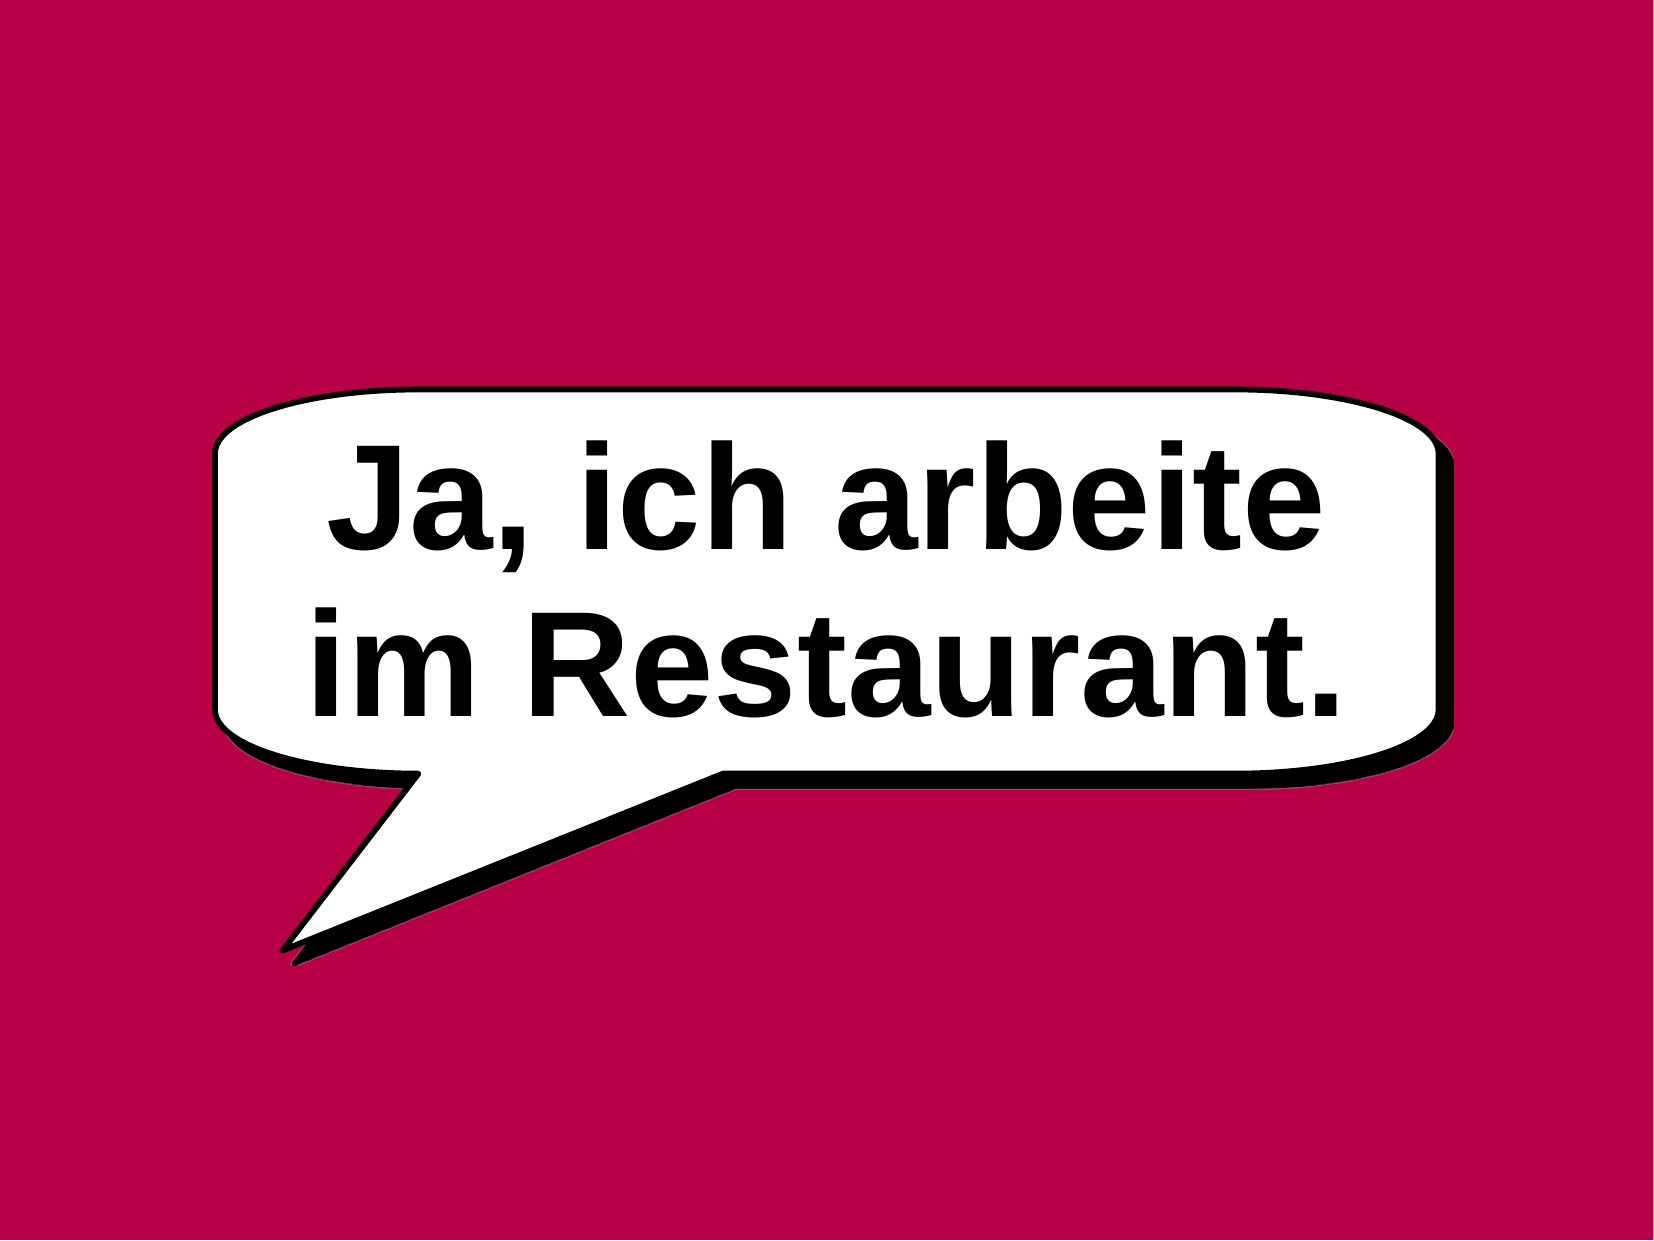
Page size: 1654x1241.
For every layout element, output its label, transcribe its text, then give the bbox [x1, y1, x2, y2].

text_box Ja, ich arbeite im Restaurant. [139, 405, 1515, 771]
text_box [282, 771, 1294, 951]
text_box [285, 389, 1369, 405]
